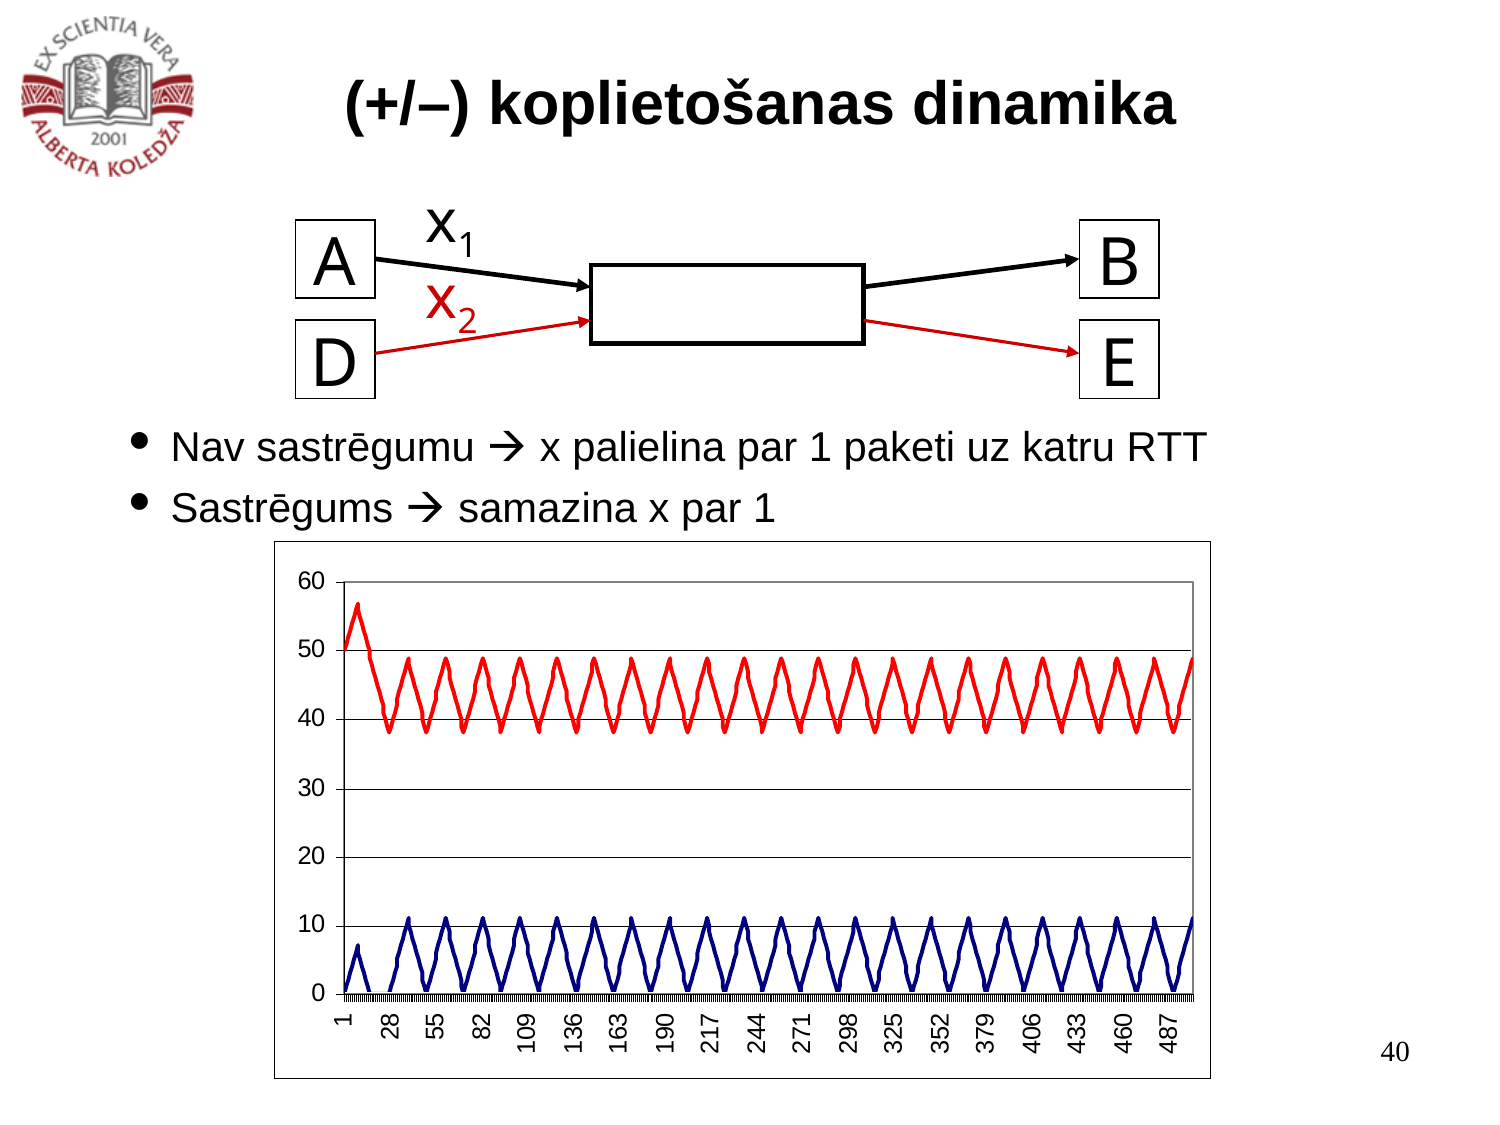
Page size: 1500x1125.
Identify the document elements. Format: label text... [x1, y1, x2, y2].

text_box <skaitlis> [1074, 1025, 1426, 1101]
text_box x1 [412, 174, 492, 251]
text_box E [1079, 320, 1160, 399]
text_box Nav sastrēgumu  x palielina par 1 paketi uz katru RTT Sastrēgums  samazina x par 1 [113, 412, 1466, 557]
text_box A [295, 219, 375, 299]
picture [21, 16, 194, 177]
text_box [590, 265, 864, 344]
text_box D [295, 320, 375, 399]
title (+/–) koplietošanas dinamika [75, 37, 1426, 163]
text_box B [1079, 219, 1160, 299]
text_box x2 [412, 251, 492, 348]
text_box [264, 531, 1223, 1088]
